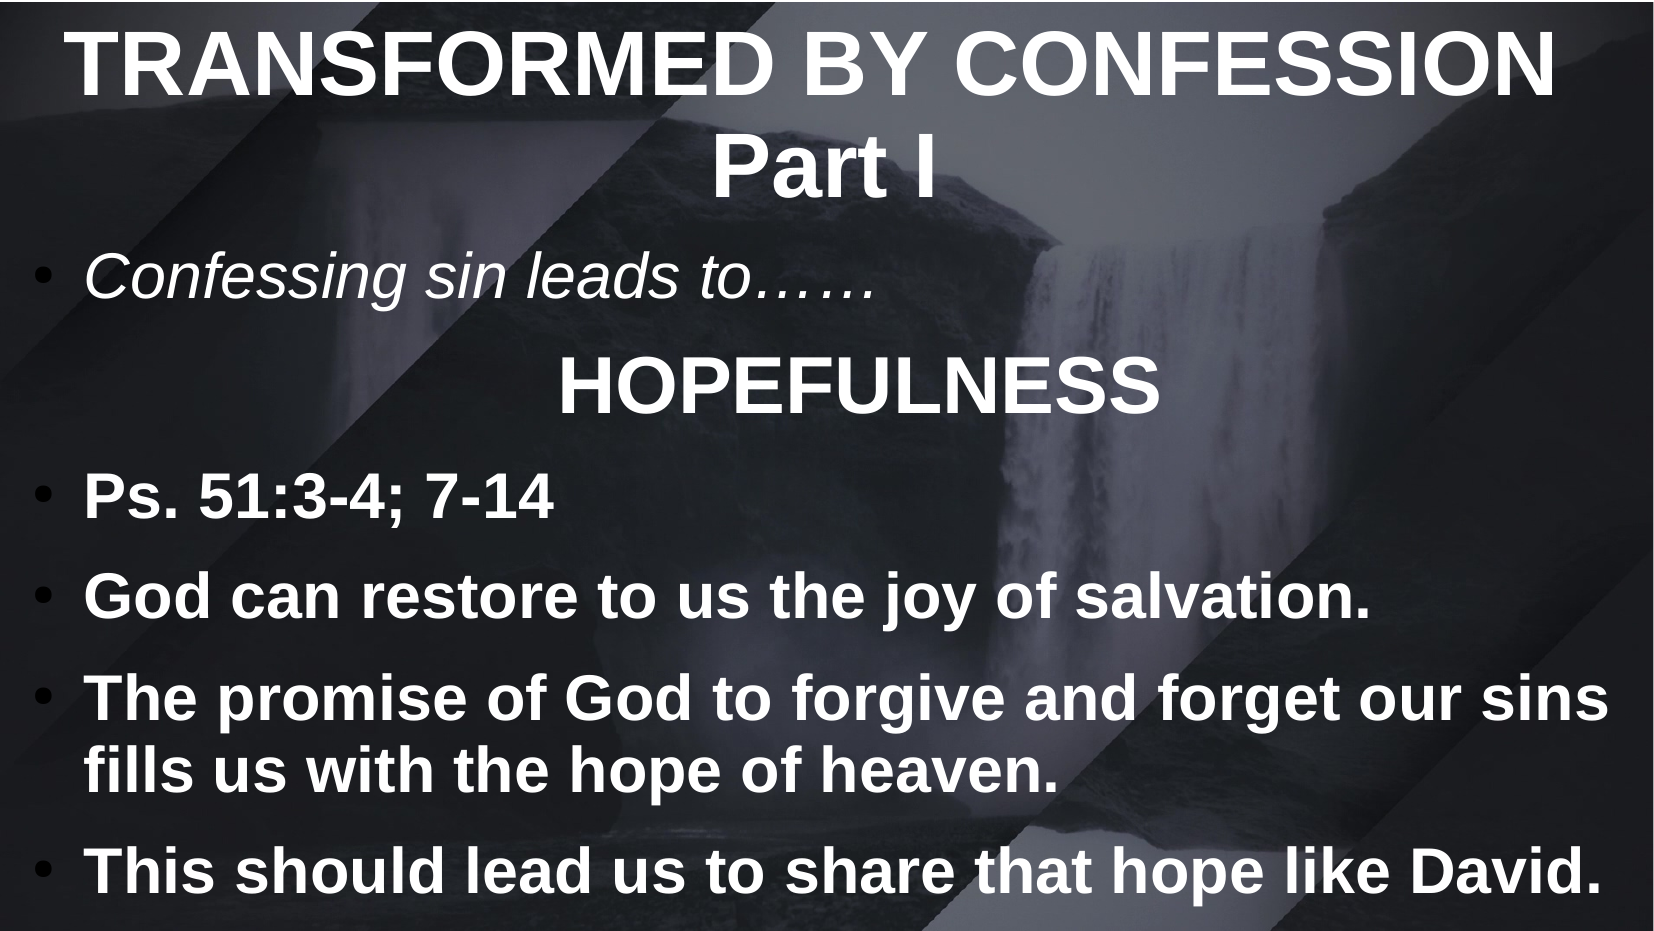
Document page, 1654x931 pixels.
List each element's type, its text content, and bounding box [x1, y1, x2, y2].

title TRANSFORMED BY CONFESSION Part I [0, 0, 1651, 269]
list Confessing sin leads to…… HOPEFULNESS Ps. 51:3-4; 7-14 God can restore to us the joy of salvation. The promise of God to forgive and forget our sins fills us with the hope of heaven. This should lead us to share that hope like David. [15, 240, 1636, 916]
picture [0, 2, 1654, 931]
